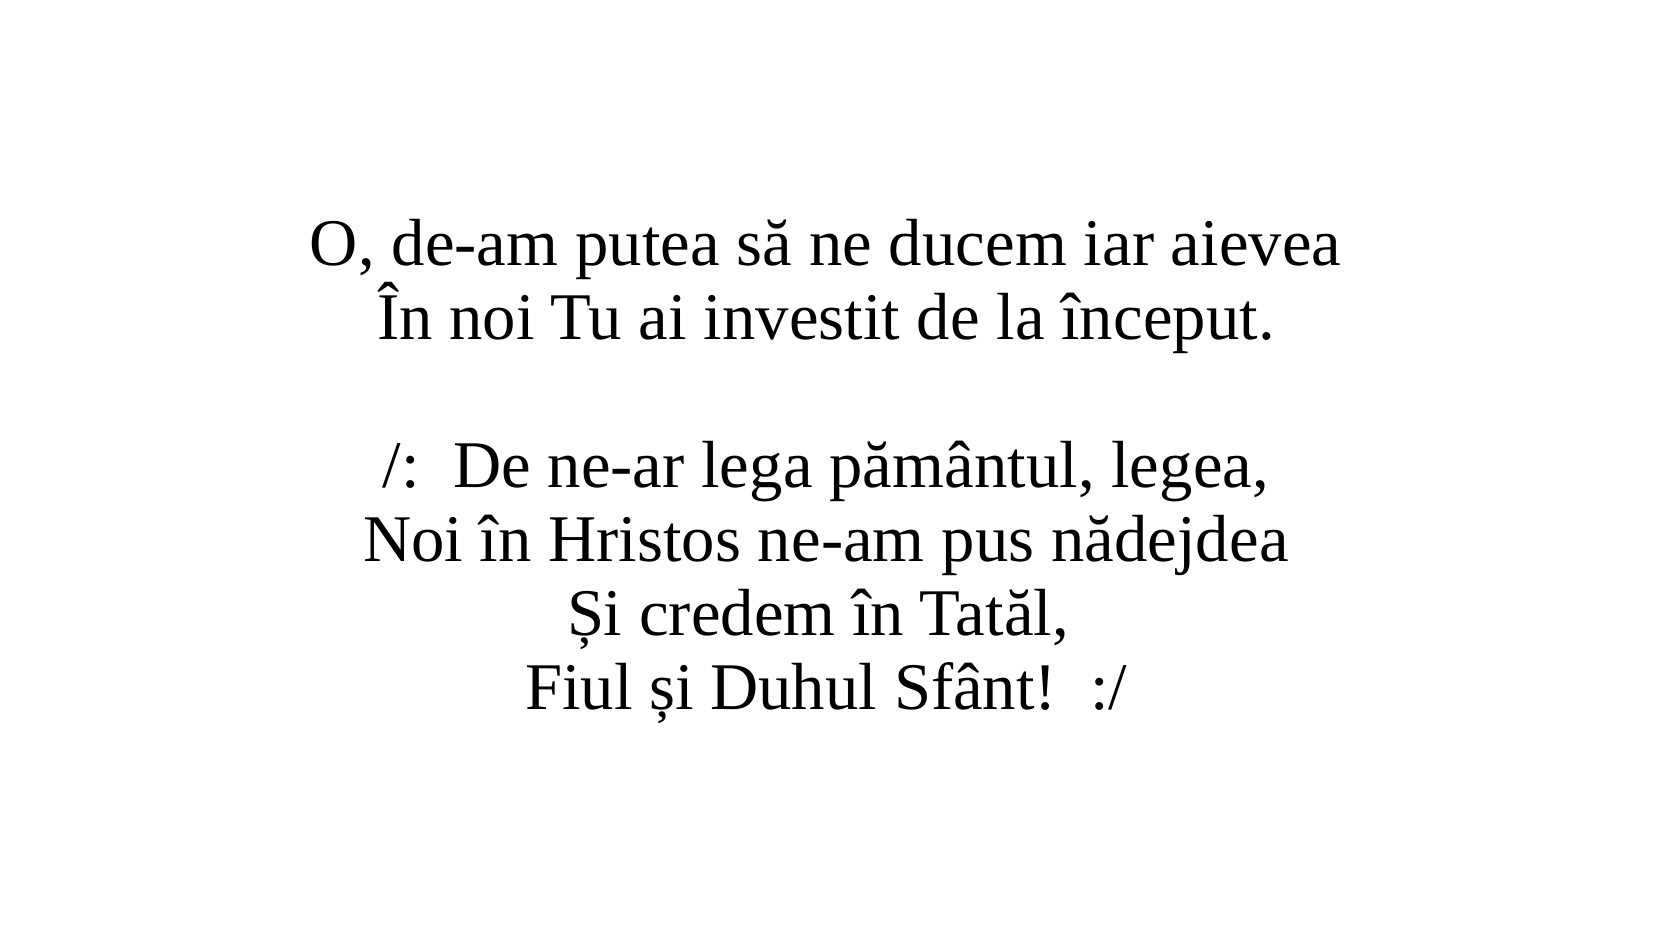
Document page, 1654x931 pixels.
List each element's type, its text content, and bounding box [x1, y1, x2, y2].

subtitle O, de-am putea să ne ducem iar aievea În noi Tu ai investit de la început. /: De ne-ar lega pământul, legea, Noi în Hristos ne-am pus nădejdea Și credem în Tatăl, Fiul și Duhul Sfânt! :/ [300, 150, 1354, 781]
